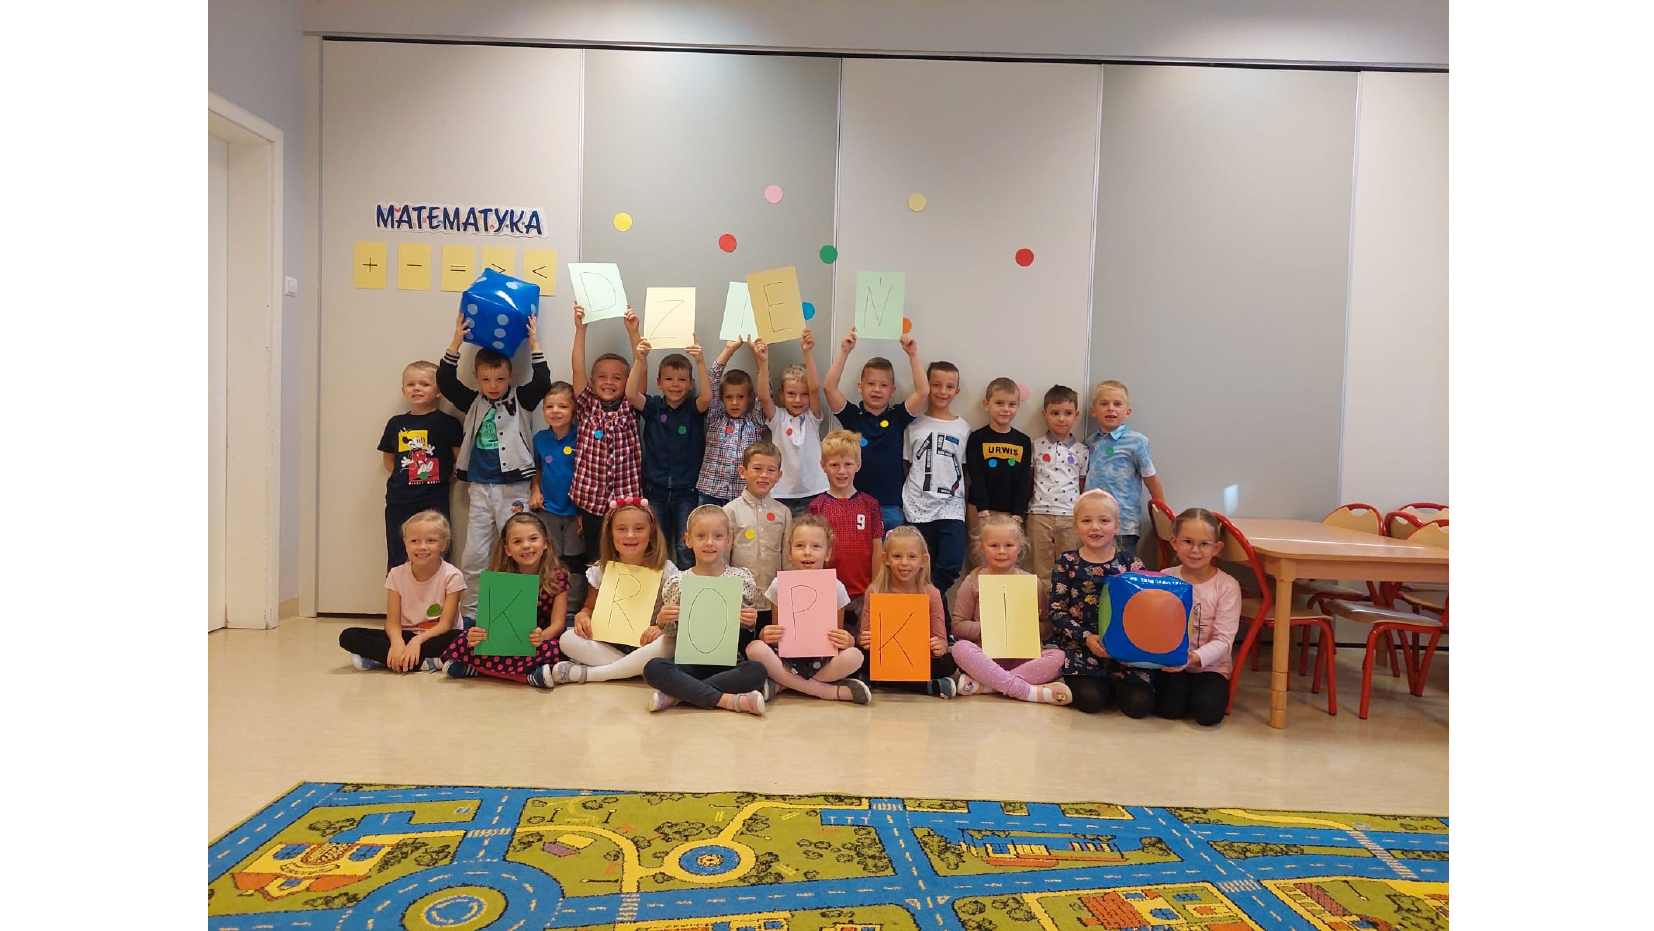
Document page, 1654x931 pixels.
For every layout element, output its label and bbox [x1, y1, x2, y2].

picture [208, 0, 1449, 931]
